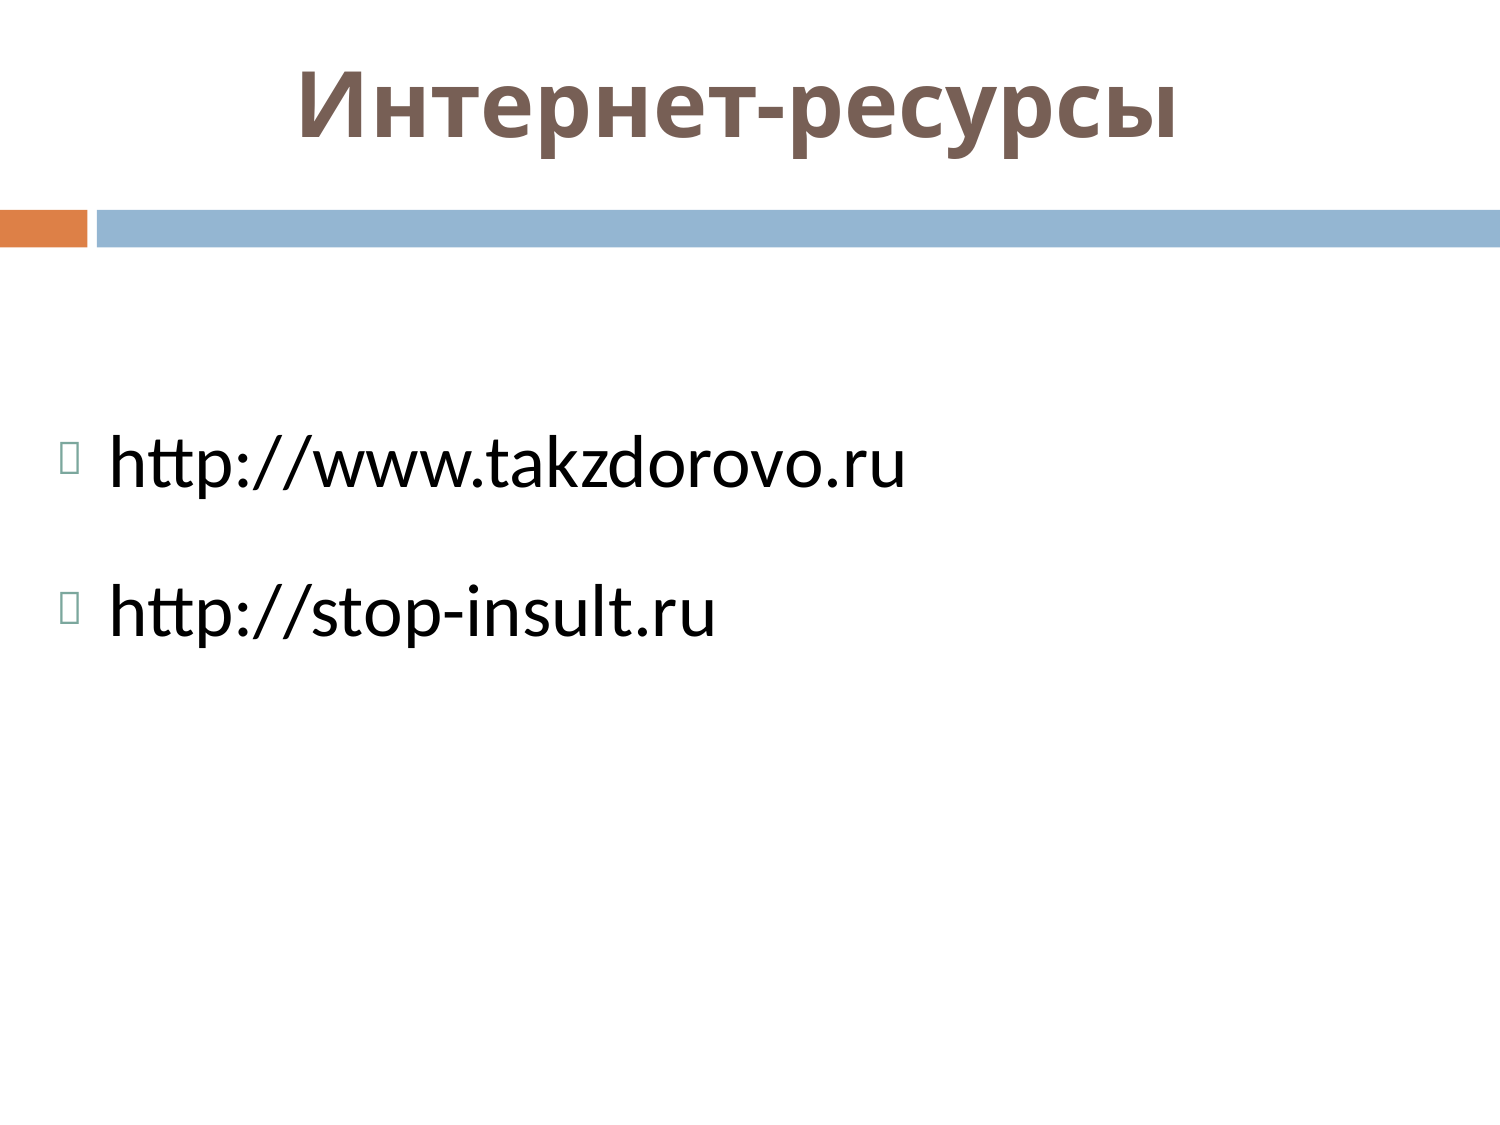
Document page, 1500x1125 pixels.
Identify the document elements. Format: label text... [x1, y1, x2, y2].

list http://www.takzdorovo.ru http://stop-insult.ru [41, 255, 1436, 998]
title Интернет-ресурсы [0, 37, 1500, 173]
